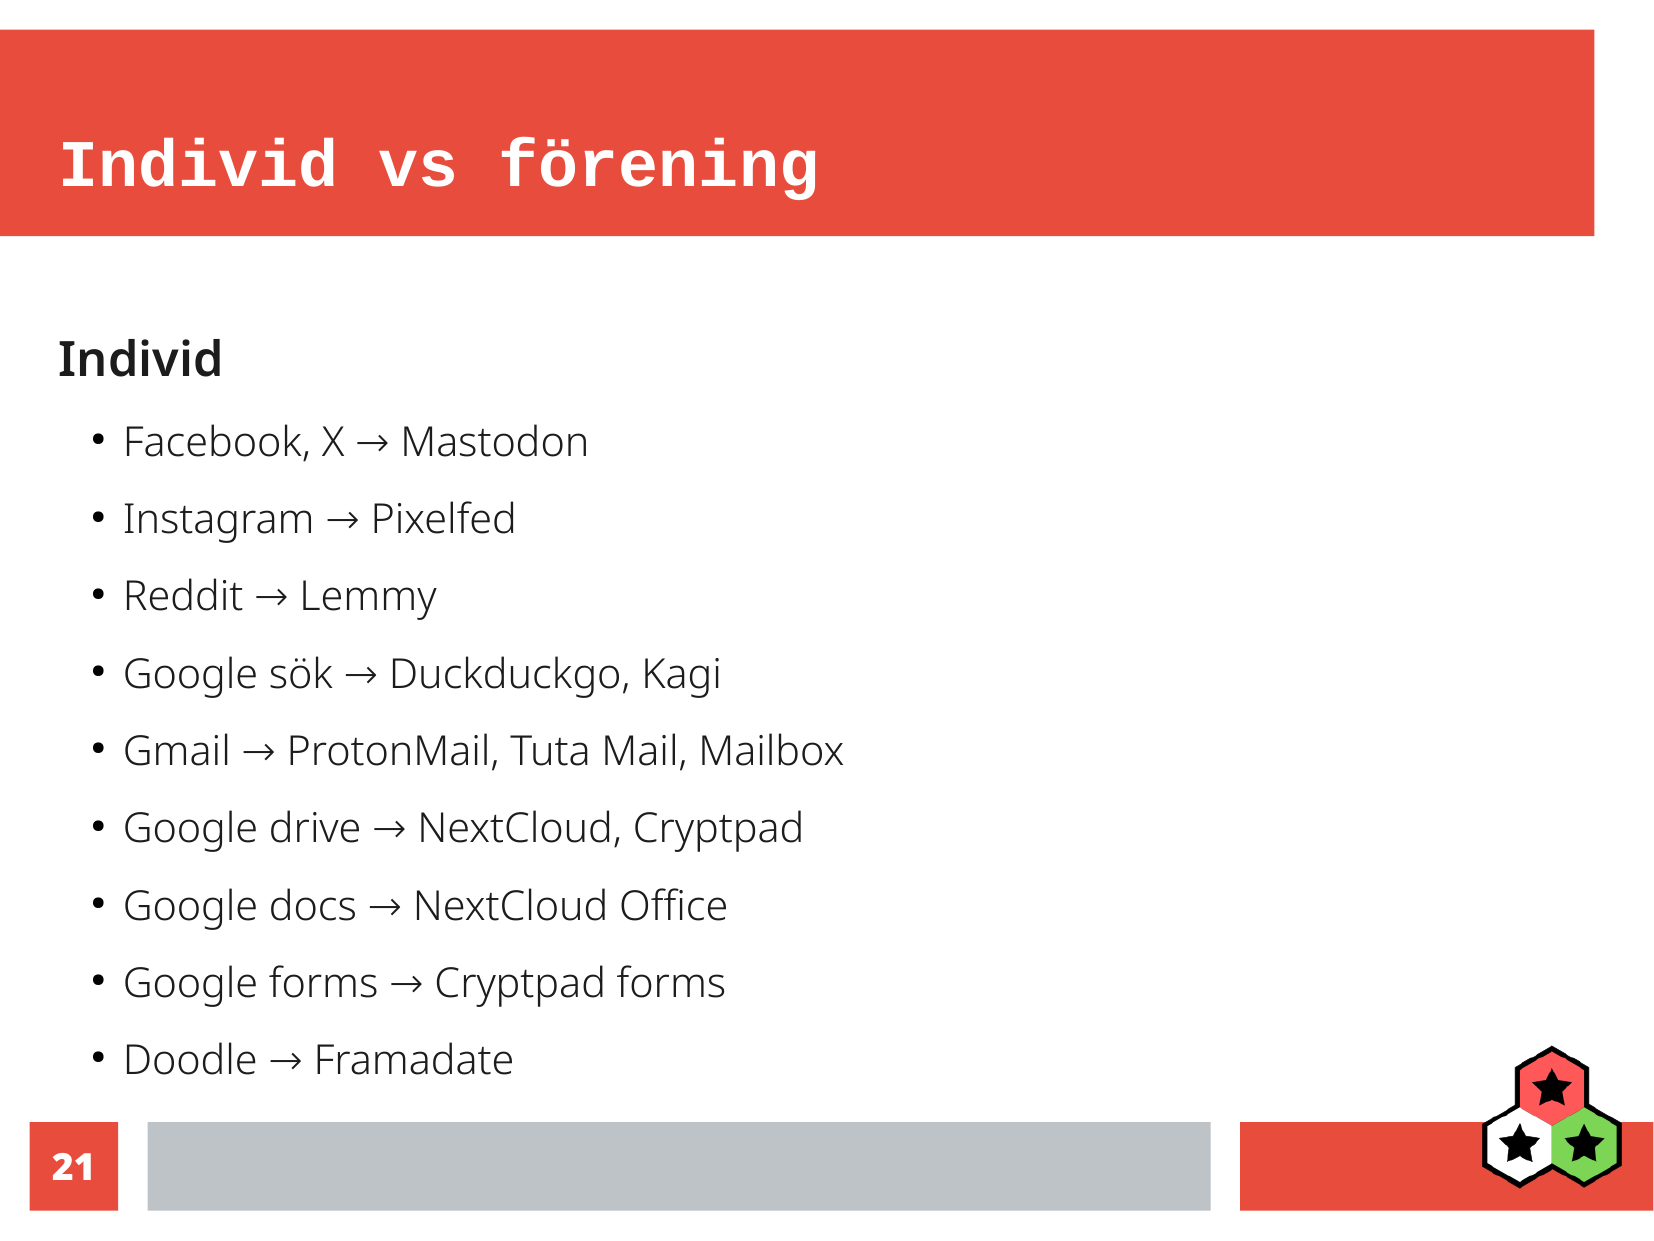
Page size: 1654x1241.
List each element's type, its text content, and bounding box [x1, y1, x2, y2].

list Individ Facebook, X → Mastodon Instagram → Pixelfed Reddit → Lemmy Google sök → Duckduckgo, Kagi Gmail → ProtonMail, Tuta Mail, Mailbox Google drive → NextCloud, Cryptpad Google docs → NextCloud Office Google forms → Cryptpad forms Doodle → Framadate [59, 324, 1565, 1093]
title Individ vs förening [59, 59, 1595, 207]
picture [1463, 1028, 1640, 1205]
